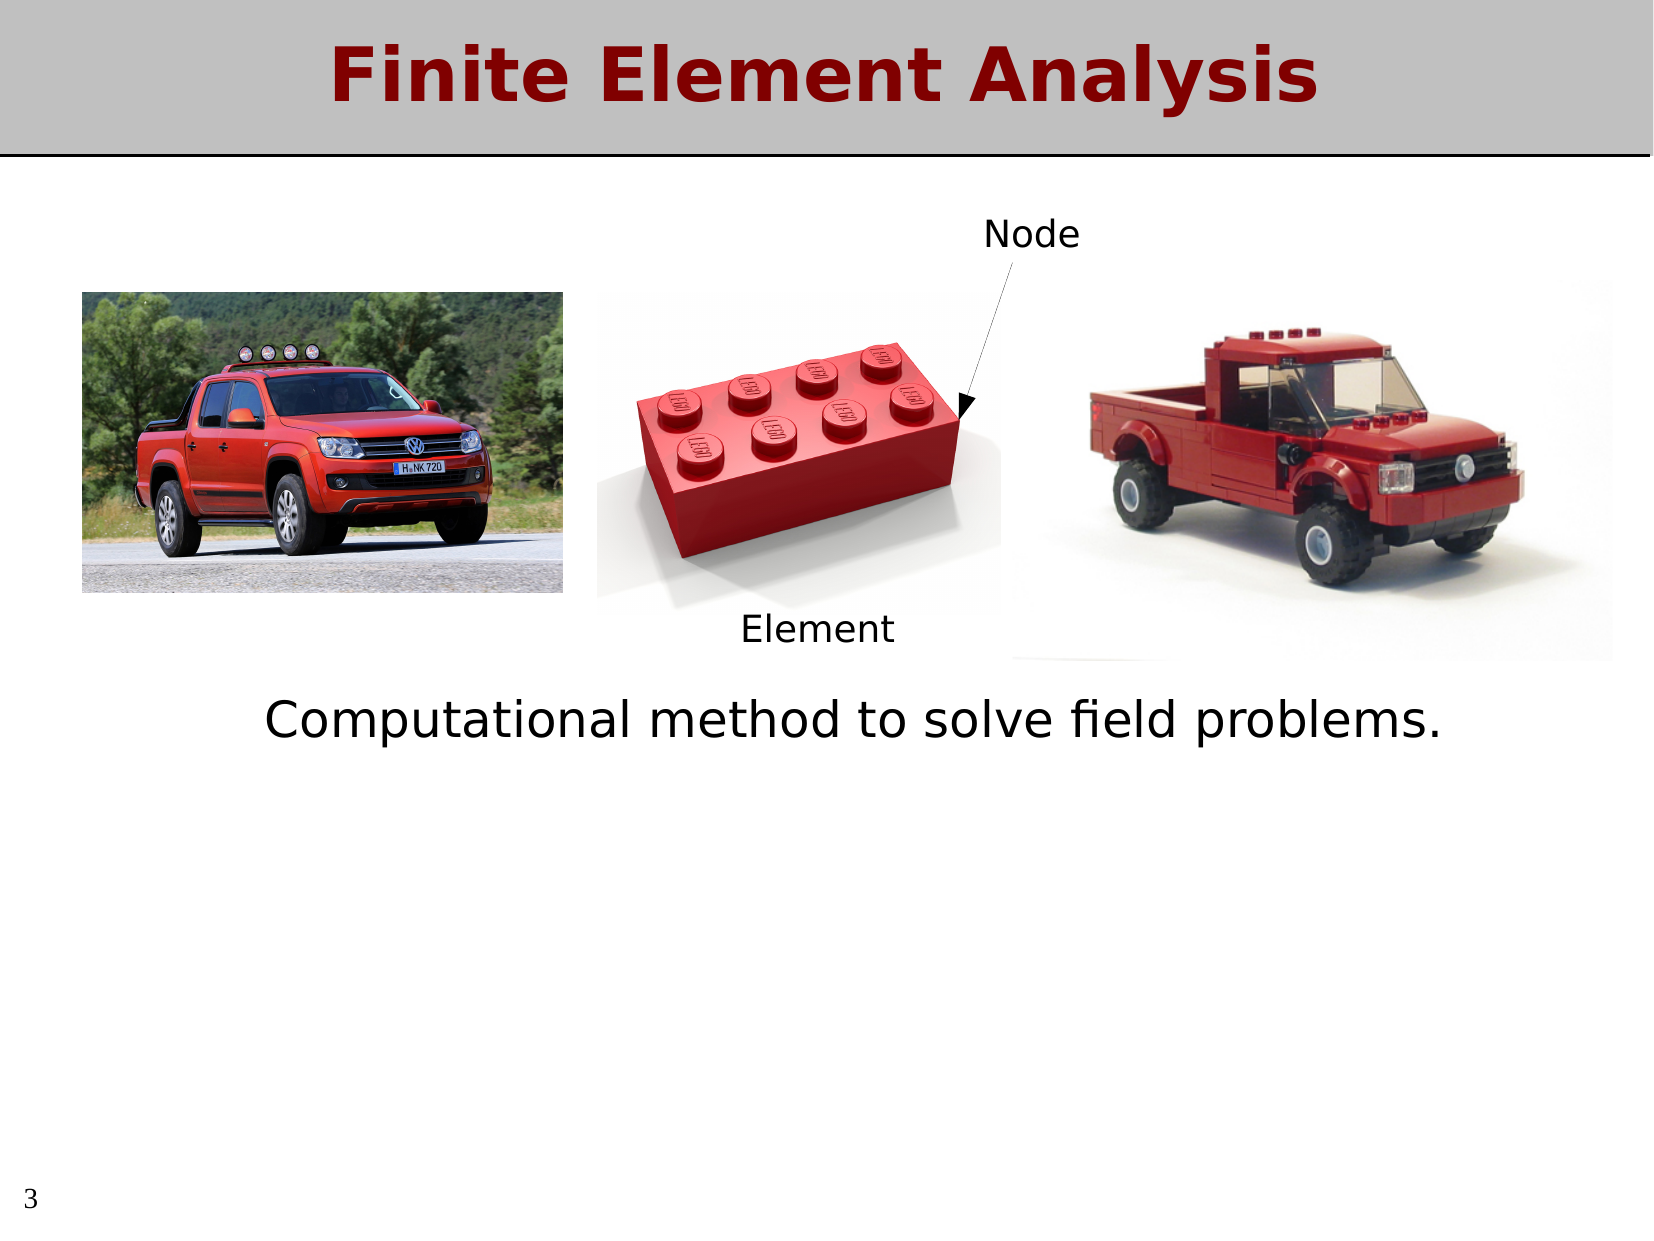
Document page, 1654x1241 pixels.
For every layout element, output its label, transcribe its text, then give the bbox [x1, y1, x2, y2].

text_box Node [968, 205, 1096, 264]
picture [597, 292, 1001, 615]
picture [1012, 280, 1613, 661]
text_box Finite Element Analysis [0, 31, 1651, 119]
text_box Element [725, 600, 911, 659]
text_box [0, 0, 1654, 156]
list Computational method to solve field problems. [75, 691, 1564, 787]
picture [82, 292, 563, 593]
